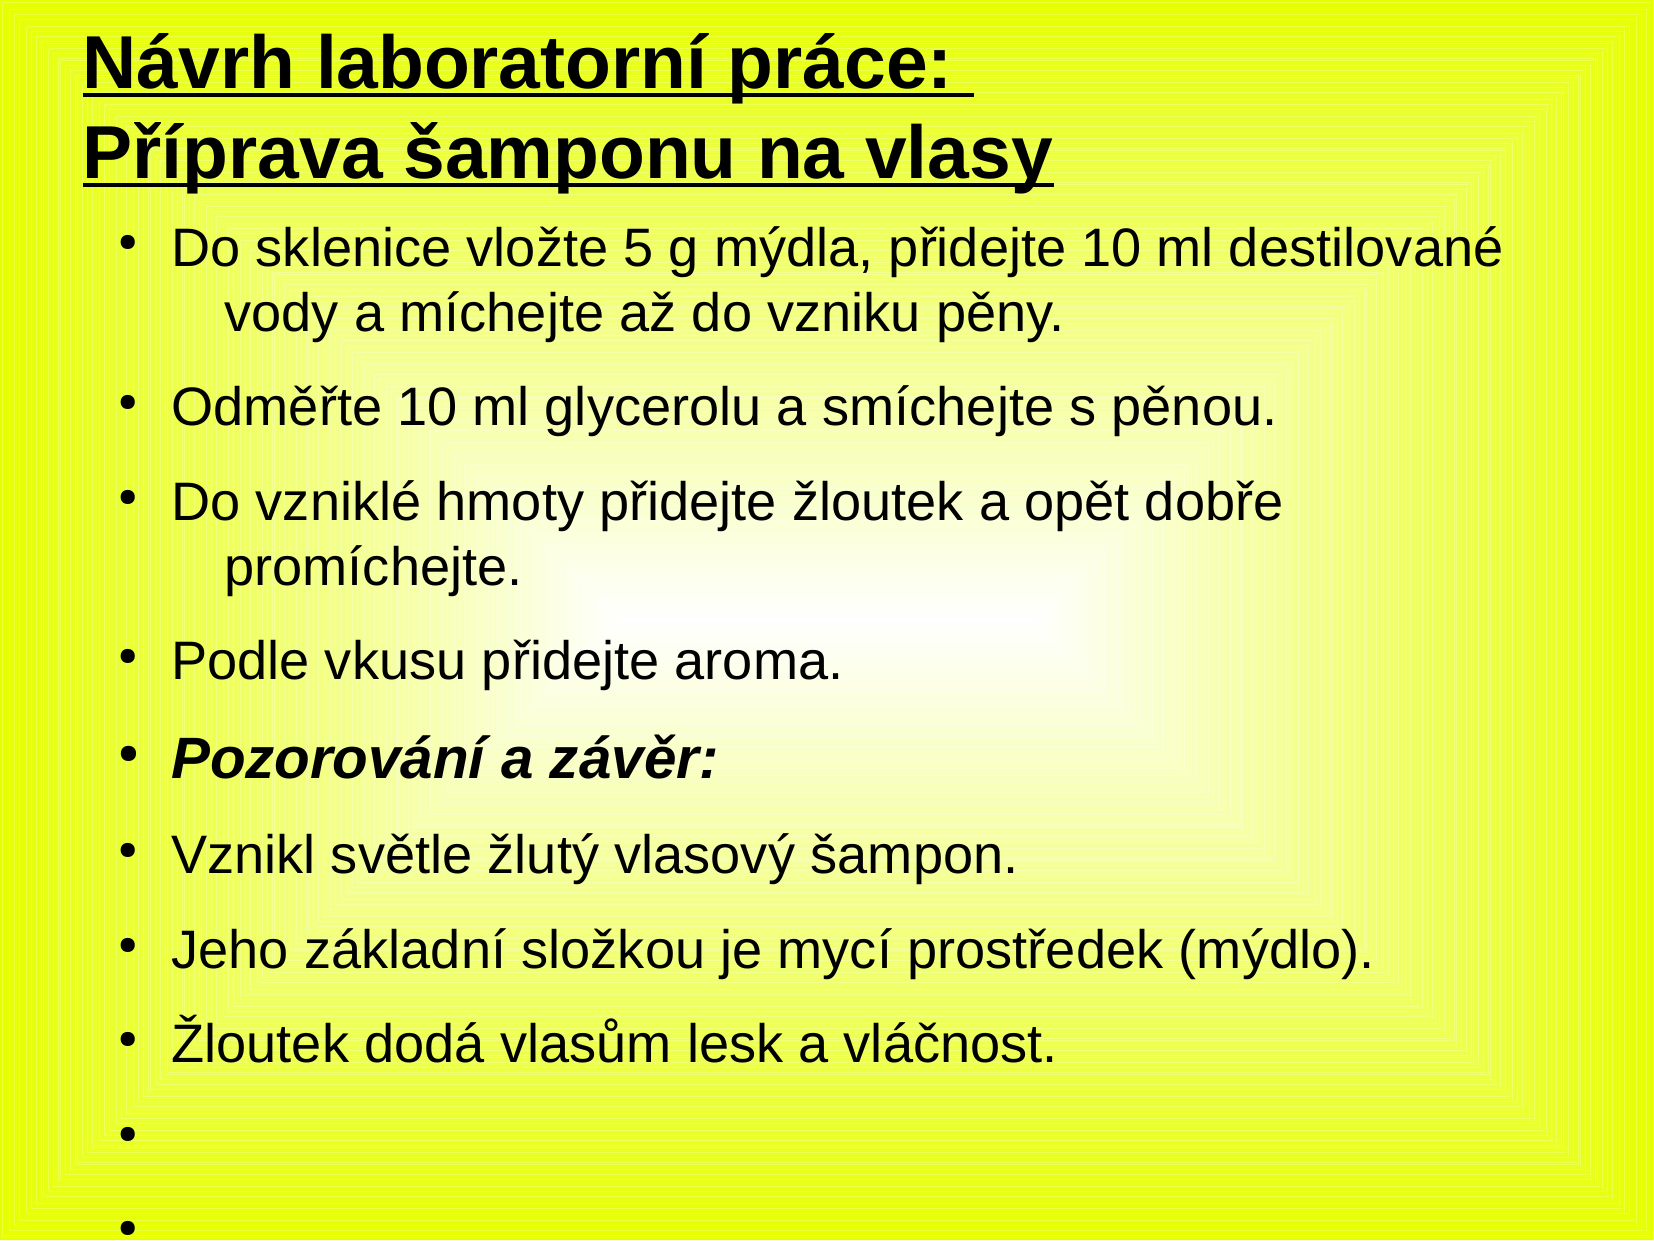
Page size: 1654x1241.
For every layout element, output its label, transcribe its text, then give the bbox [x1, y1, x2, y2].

title Návrh laboratorní práce: Příprava šamponu na vlasy [82, 0, 1571, 208]
list Do sklenice vložte 5 g mýdla, přidejte 10 ml destilované vody a míchejte až do vzniku pěny. Odměřte 10 ml glycerolu a smíchejte s pěnou. Do vzniklé hmoty přidejte žloutek a opět dobře promíchejte. Podle vkusu přidejte aroma. Pozorování a závěr: Vznikl světle žlutý vlasový šampon. Jeho základní složkou je mycí prostředek (mýdlo). Žloutek dodá vlasům lesk a vláčnost. [82, 211, 1565, 1211]
